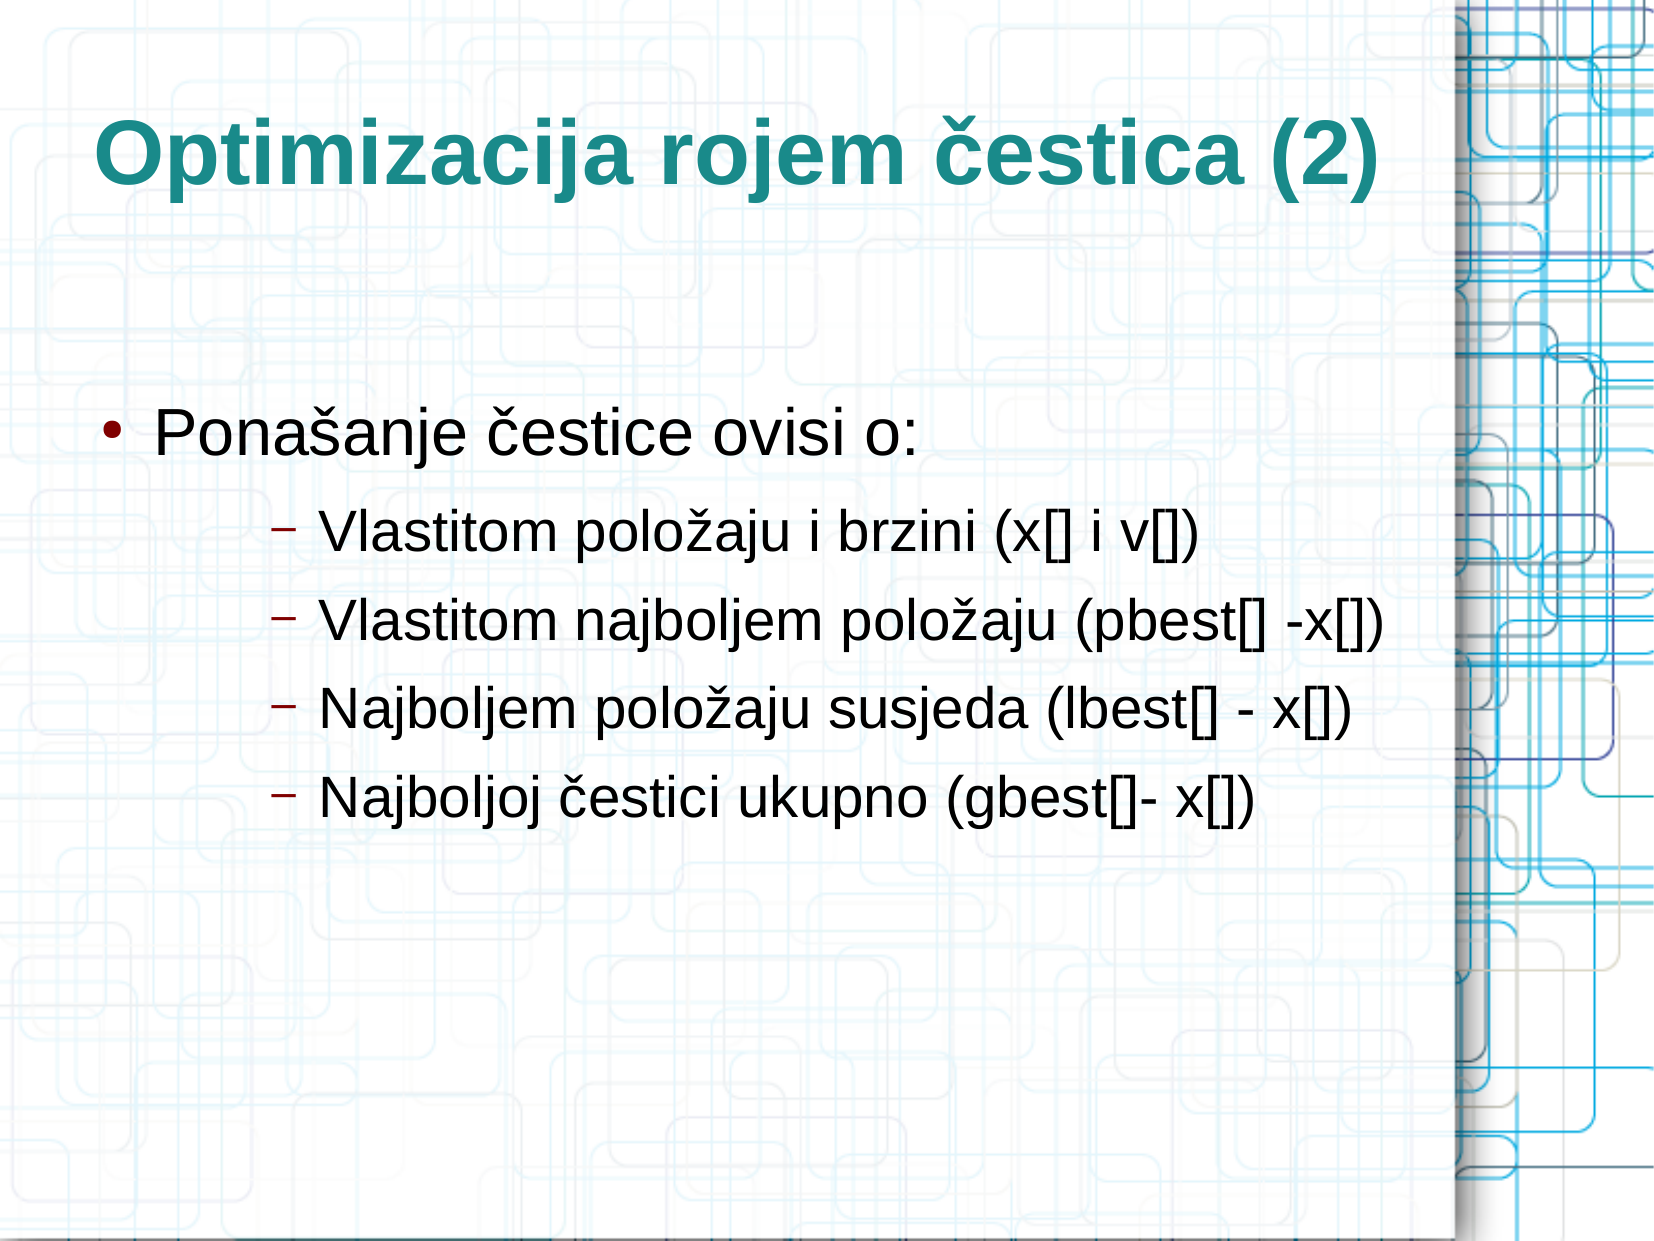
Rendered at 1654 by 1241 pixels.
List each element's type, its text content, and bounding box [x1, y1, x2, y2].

title Optimizacija rojem čestica (2) [59, 56, 1418, 250]
picture [0, 0, 1654, 1241]
list Ponašanje čestice ovisi o: Vlastitom položaju i brzini (x[] i v[]) Vlastitom najboljem položaju (pbest[] -x[]) Najboljem položaju susjeda (lbest[] - x[]) Najboljoj čestici ukupno (gbest[]- x[]) [82, 290, 1418, 1094]
